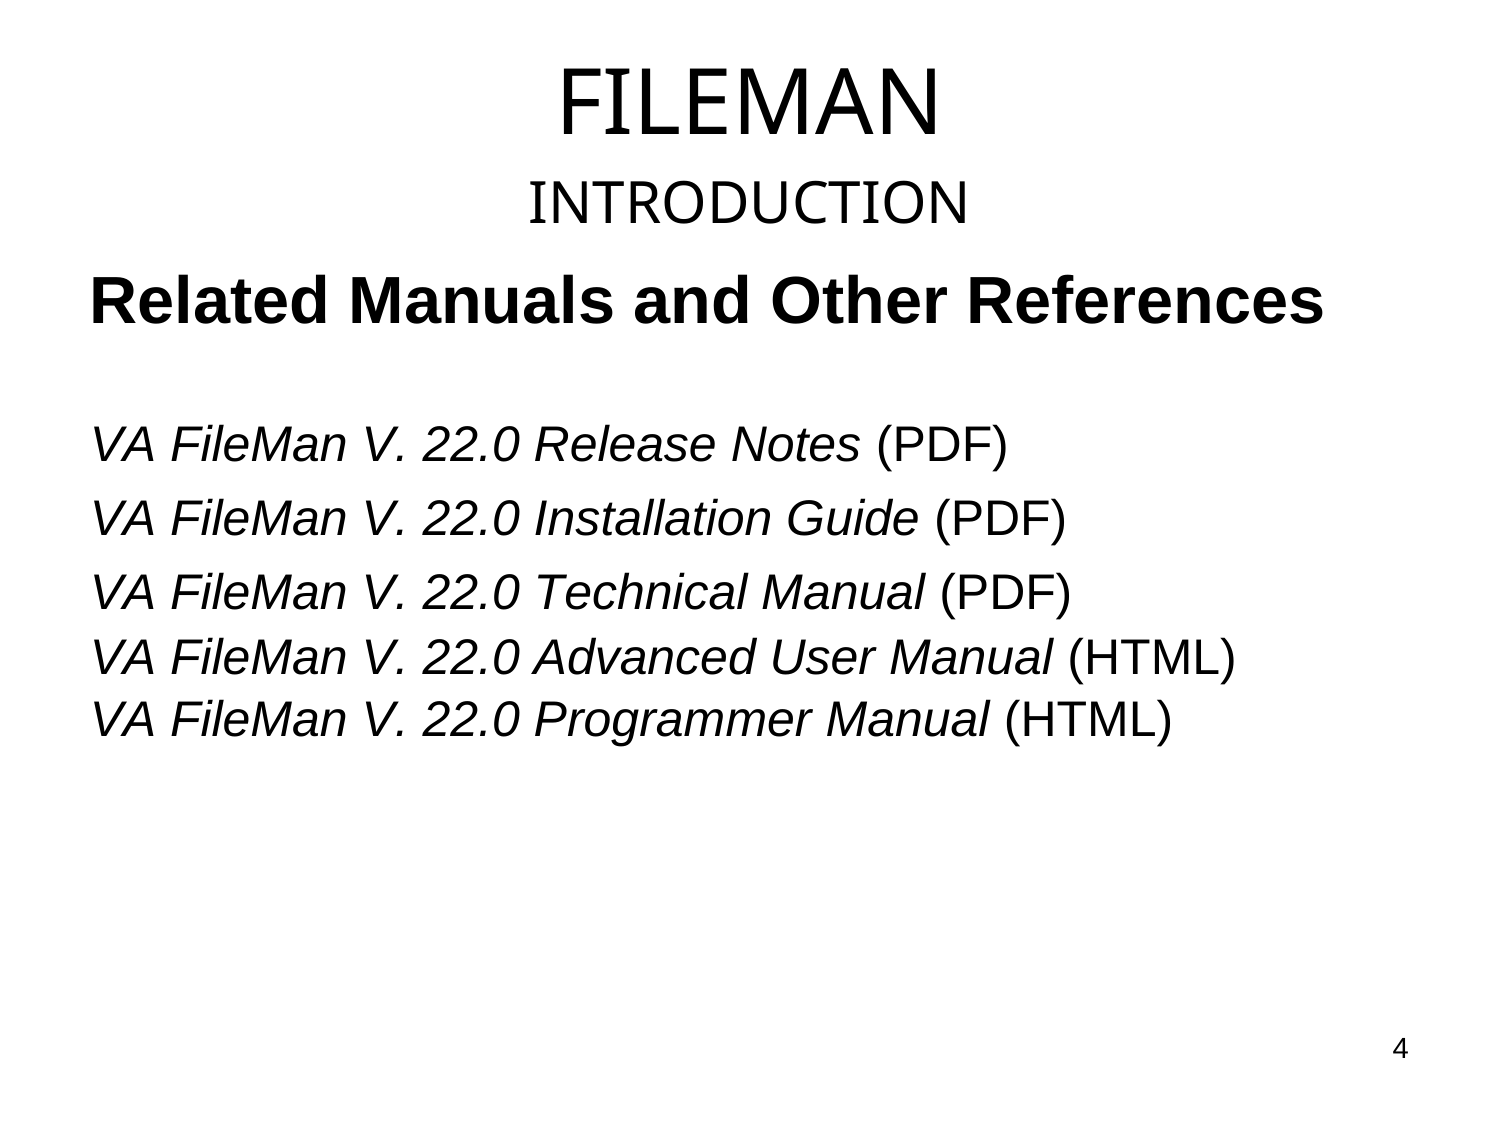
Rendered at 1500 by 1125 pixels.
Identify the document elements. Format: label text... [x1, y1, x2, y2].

list Related Manuals and Other References VA FileMan V. 22.0 Release Notes (PDF)‏ VA FileMan V. 22.0 Installation Guide (PDF)‏ VA FileMan V. 22.0 Technical Manual (PDF)‏ VA FileMan V. 22.0 Advanced User Manual (HTML) VA FileMan V. 22.0 Programmer Manual (HTML) [75, 262, 1426, 1006]
title FILEMAN INTRODUCTION [75, 25, 1426, 253]
